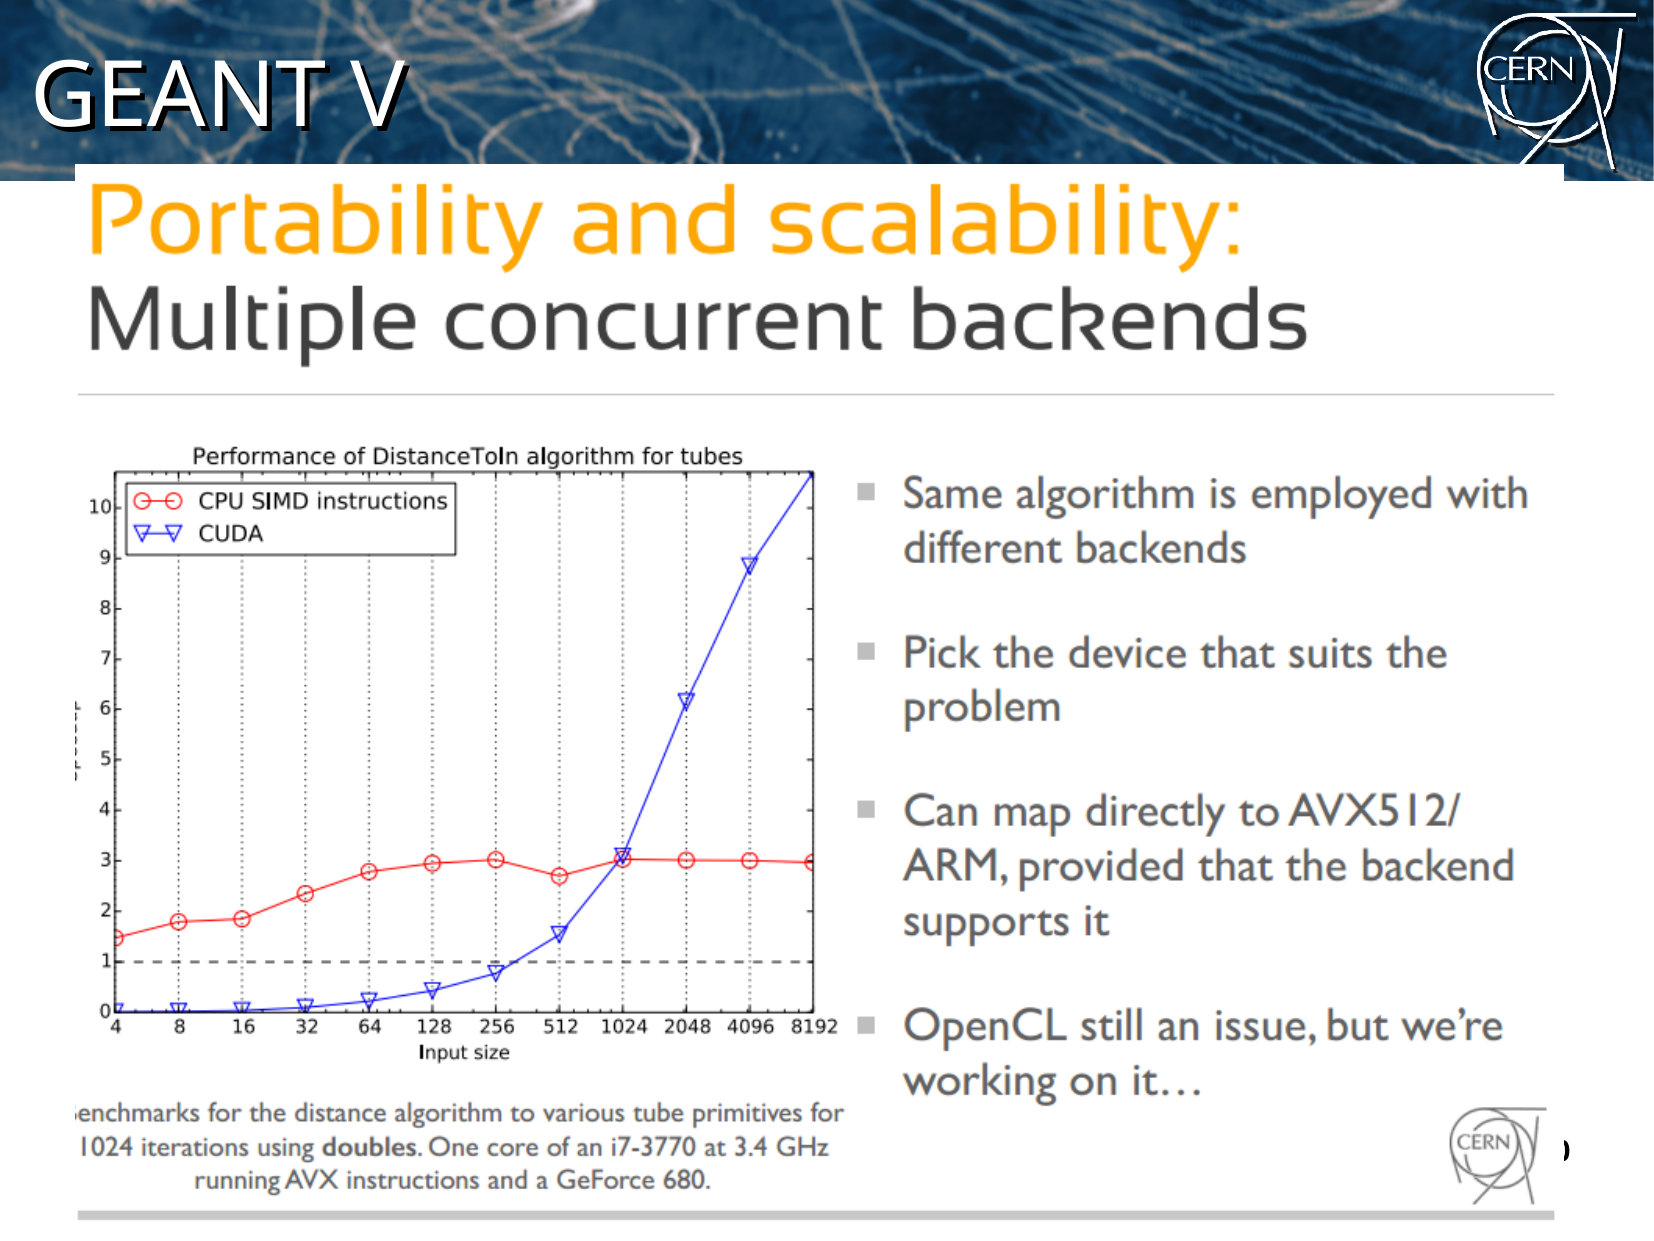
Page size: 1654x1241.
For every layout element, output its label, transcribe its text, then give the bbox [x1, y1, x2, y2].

title GEANT V [30, 2, 1441, 181]
picture [0, 0, 1654, 1236]
